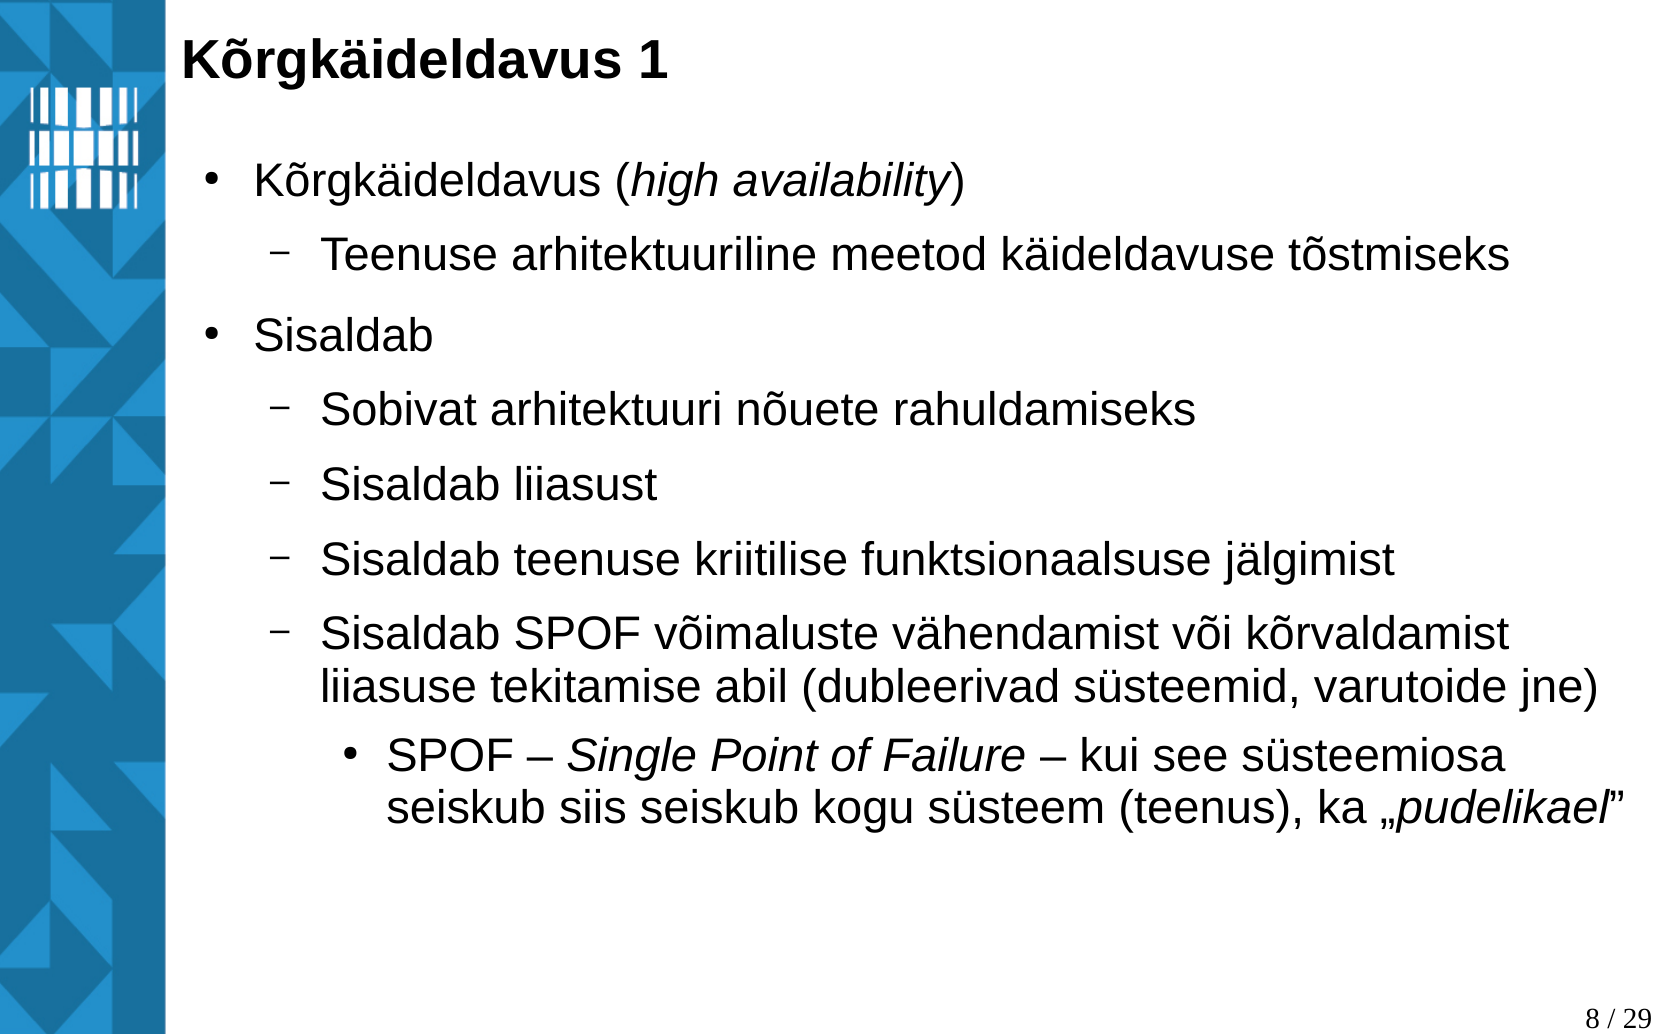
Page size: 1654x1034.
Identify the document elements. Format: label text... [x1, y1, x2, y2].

list Kõrgkäideldavus (high availability) Teenuse arhitektuuriline meetod käideldavuse tõstmiseks Sisaldab Sobivat arhitektuuri nõuete rahuldamiseks Sisaldab liiasust Sisaldab teenuse kriitilise funktsionaalsuse jälgimist Sisaldab SPOF võimaluste vähendamist või kõrvaldamist liiasuse tekitamise abil (dubleerivad süsteemid, varutoide jne) SPOF – Single Point of Failure – kui see süsteemiosa seiskub siis seiskub kogu süsteem (teenus), ka „pudelikael” [186, 153, 1642, 847]
title Kõrgkäideldavus 1 [181, 17, 1583, 101]
